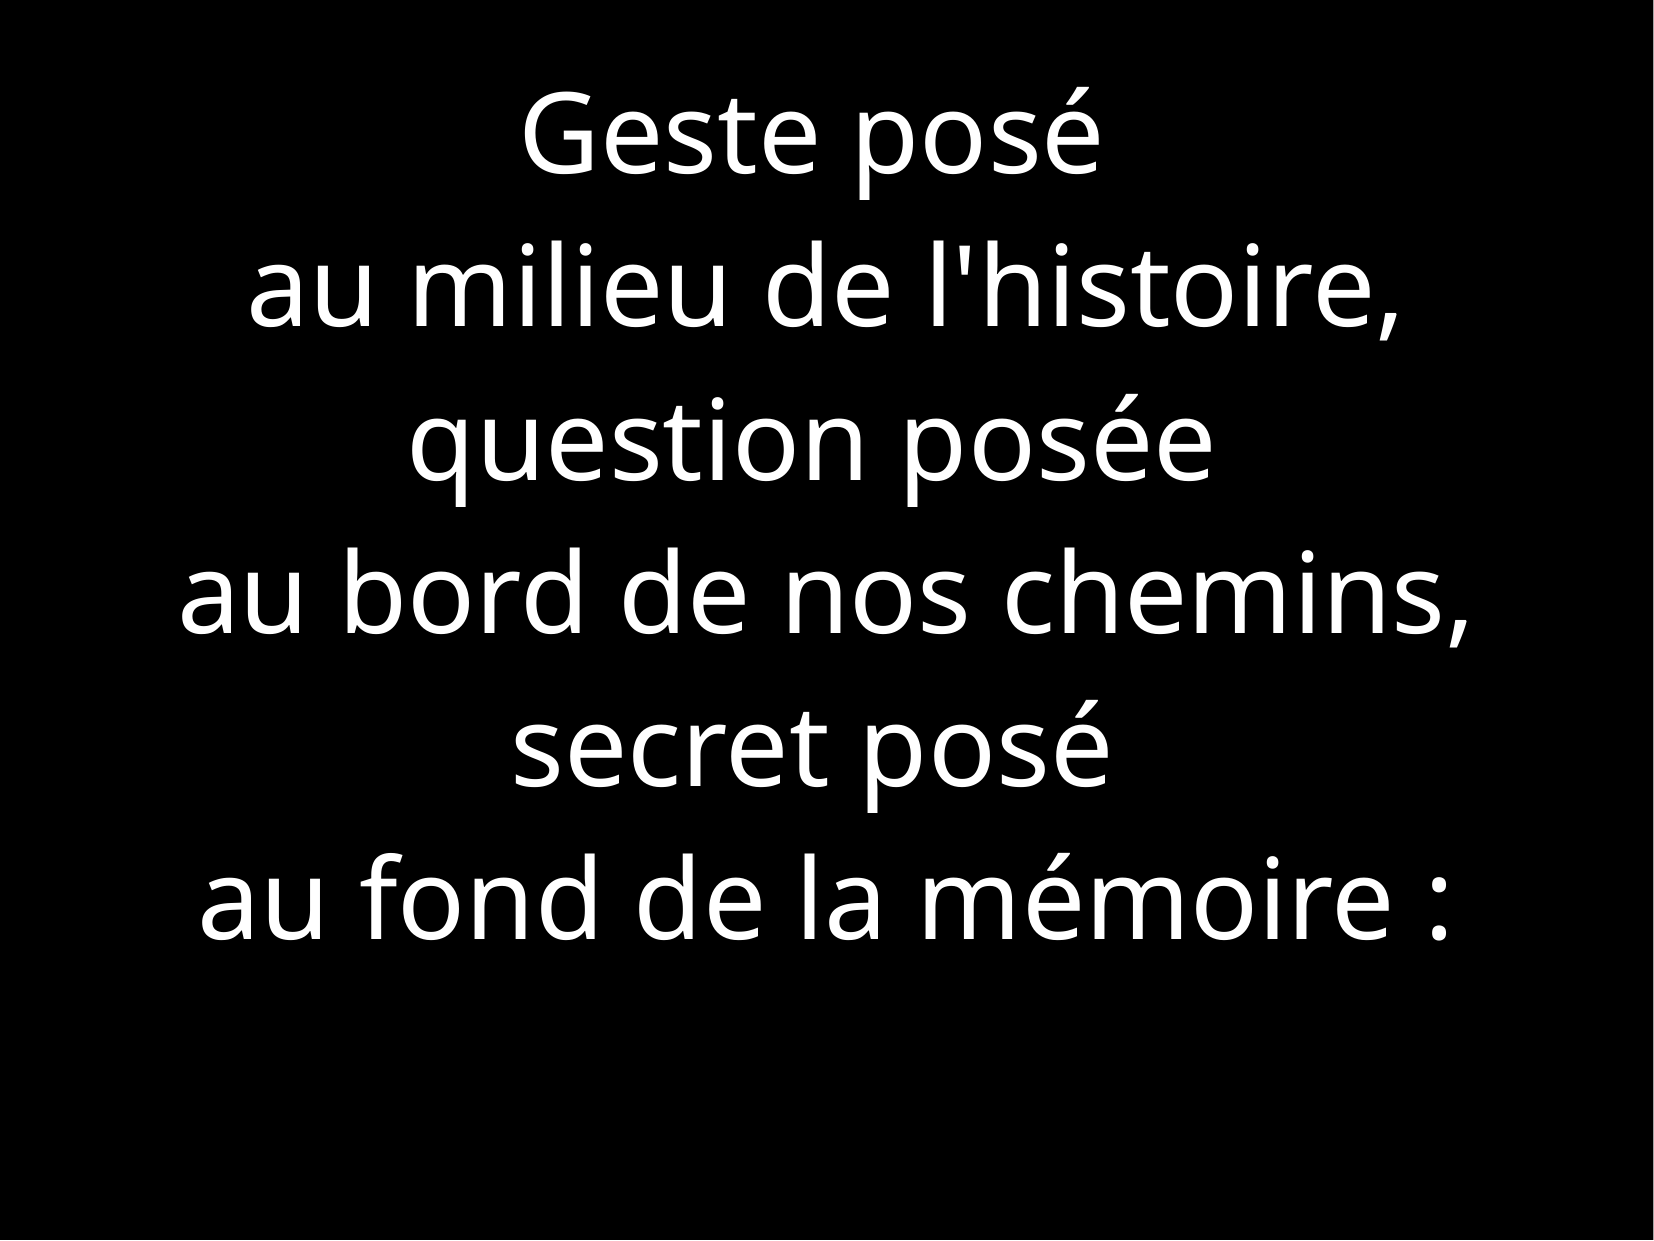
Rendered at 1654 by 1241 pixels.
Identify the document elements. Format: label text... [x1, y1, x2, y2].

subtitle Geste posé au milieu de l'histoire, question posée au bord de nos chemins, secret posé au fond de la mémoire : [82, 40, 1571, 1139]
